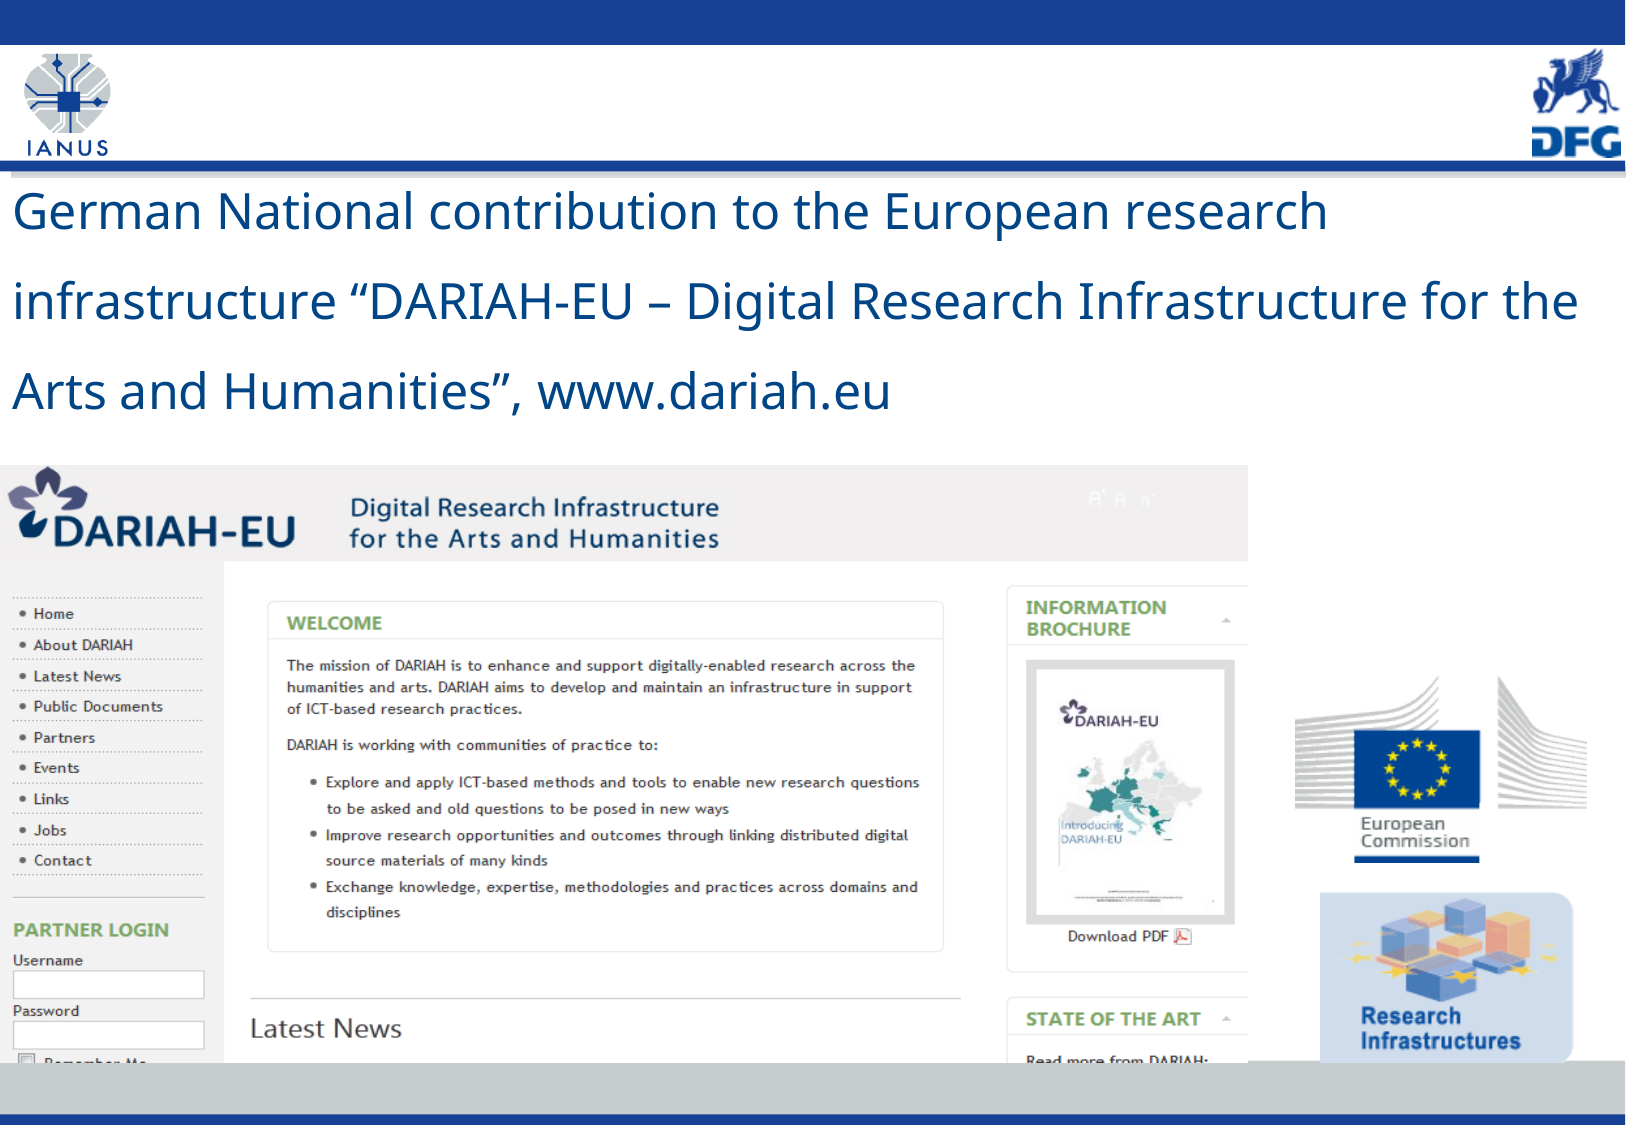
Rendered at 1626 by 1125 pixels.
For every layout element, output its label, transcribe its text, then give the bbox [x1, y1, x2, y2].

picture [17, 46, 117, 141]
picture [1295, 676, 1587, 863]
picture [0, 465, 1248, 1063]
picture [1320, 892, 1574, 1063]
text_box German National contribution to the European research infrastructure “DARIAH-EU – Digital Research Infrastructure for the Arts and Humanities”, www.dariah.eu [0, 141, 1626, 449]
picture [1532, 47, 1621, 141]
